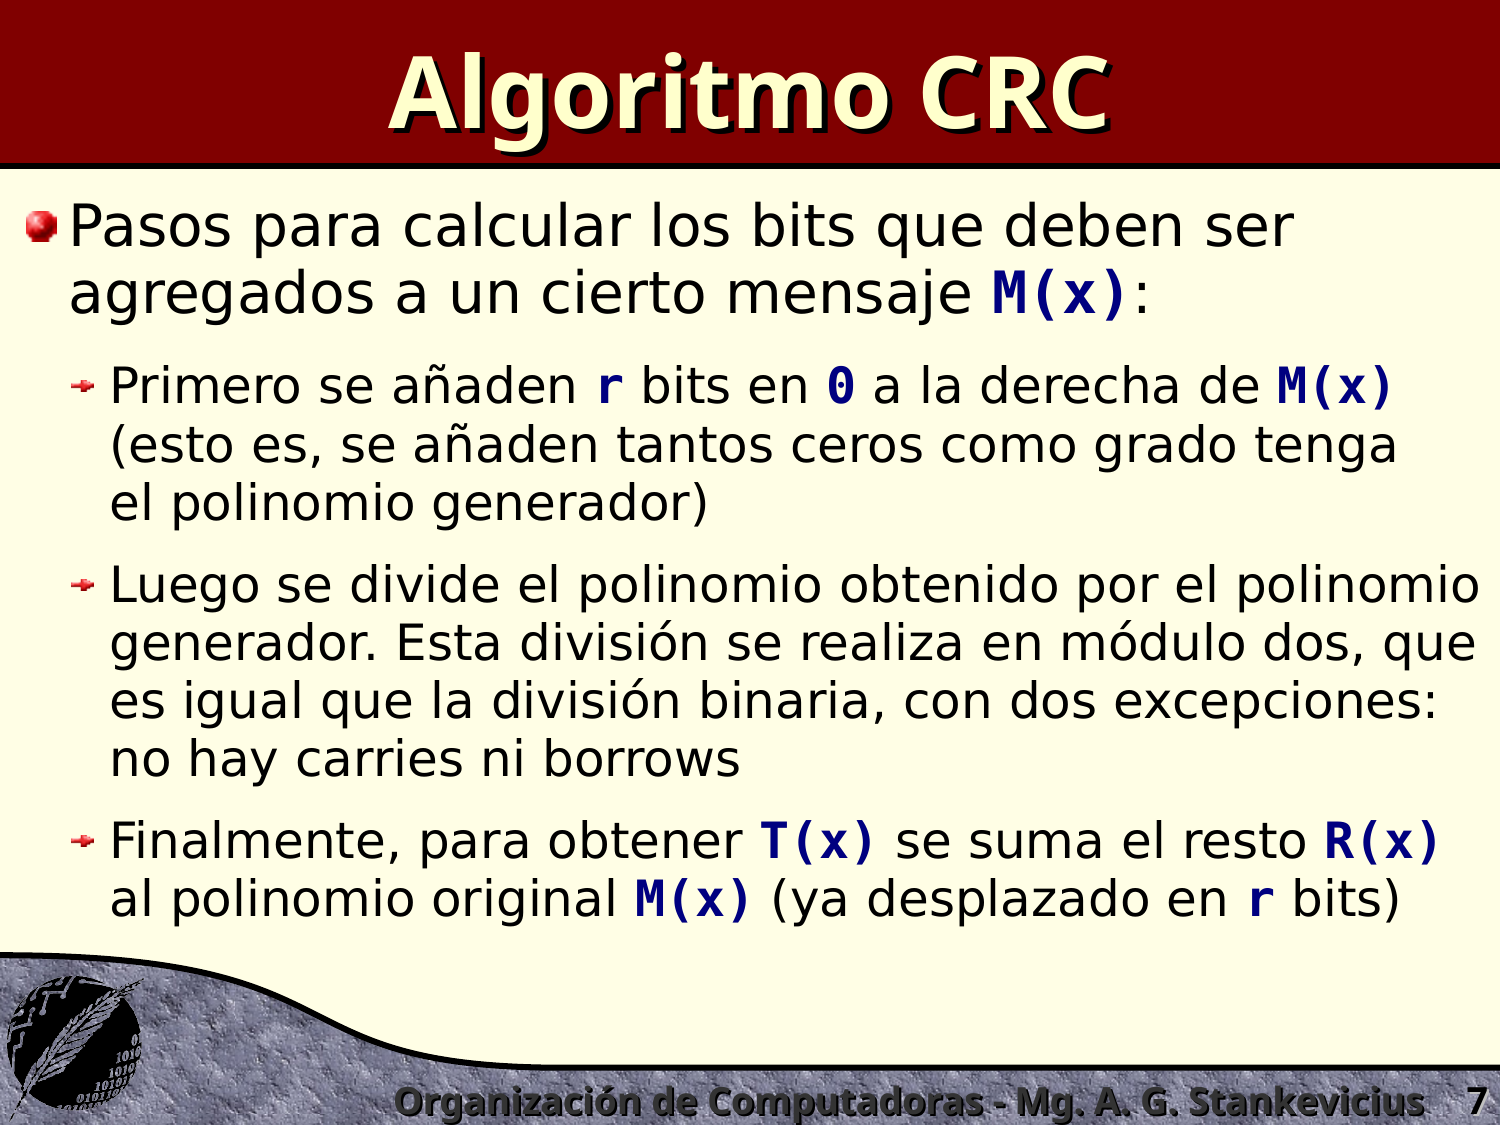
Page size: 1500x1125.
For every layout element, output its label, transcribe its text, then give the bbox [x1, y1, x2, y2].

picture [448, 1100, 455, 1110]
picture [802, 1100, 806, 1110]
title Algoritmo CRC [15, 5, 1485, 160]
picture [1058, 1100, 1065, 1110]
list Pasos para calcular los bits que deben ser agregados a un cierto mensaje M(x): Primero se añaden r bits en 0 a la derecha de M(x) (esto es, se añaden tantos ceros como grado tenga el polinomio generador) Luego se divide el polinomio obtenido por el polinomio generador. Esta división se realiza en módulo dos, que es igual que la división binaria, con dos excepciones: no hay carries ni borrows Finalmente, para obtener T(x) se suma el resto R(x) al polinomio original M(x) (ya desplazado en r bits) [11, 192, 1486, 936]
picture [0, 959, 1500, 1125]
